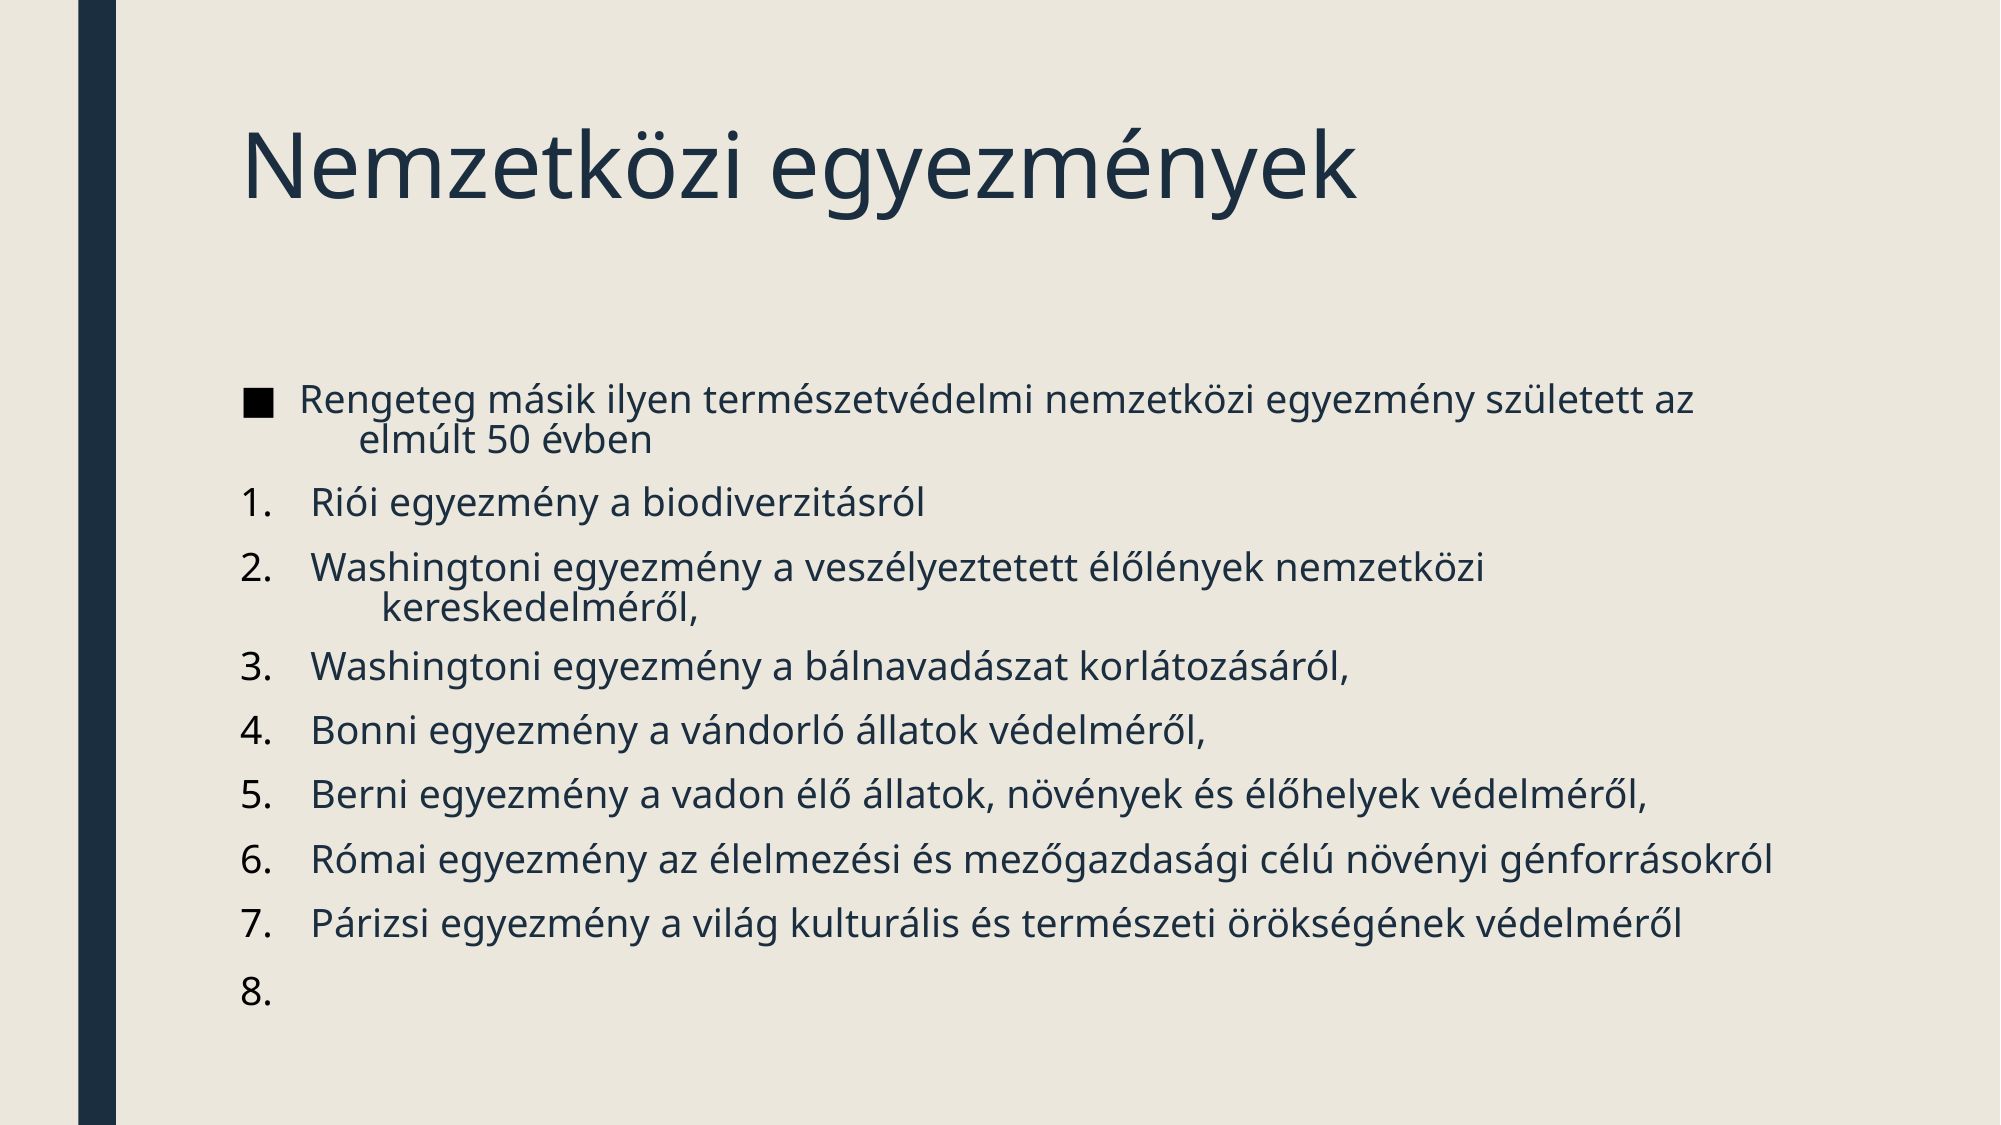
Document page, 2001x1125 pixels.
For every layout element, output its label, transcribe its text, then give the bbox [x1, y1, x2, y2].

list Rengeteg másik ilyen természetvédelmi nemzetközi egyezmény született az elmúlt 50 évben Riói egyezmény a biodiverzitásról Washingtoni egyezmény a veszélyeztetett élőlények nemzetközi kereskedelméről, Washingtoni egyezmény a bálnavadászat korlátozásáról, Bonni egyezmény a vándorló állatok védelméről, Berni egyezmény a vadon élő állatok, növények és élőhelyek védelméről, Római egyezmény az élelmezési és mezőgazdasági célú növényi génforrásokról Párizsi egyezmény a világ kulturális és természeti örökségének védelméről [225, 375, 1801, 963]
title Nemzetközi egyezmények [225, 112, 1801, 357]
